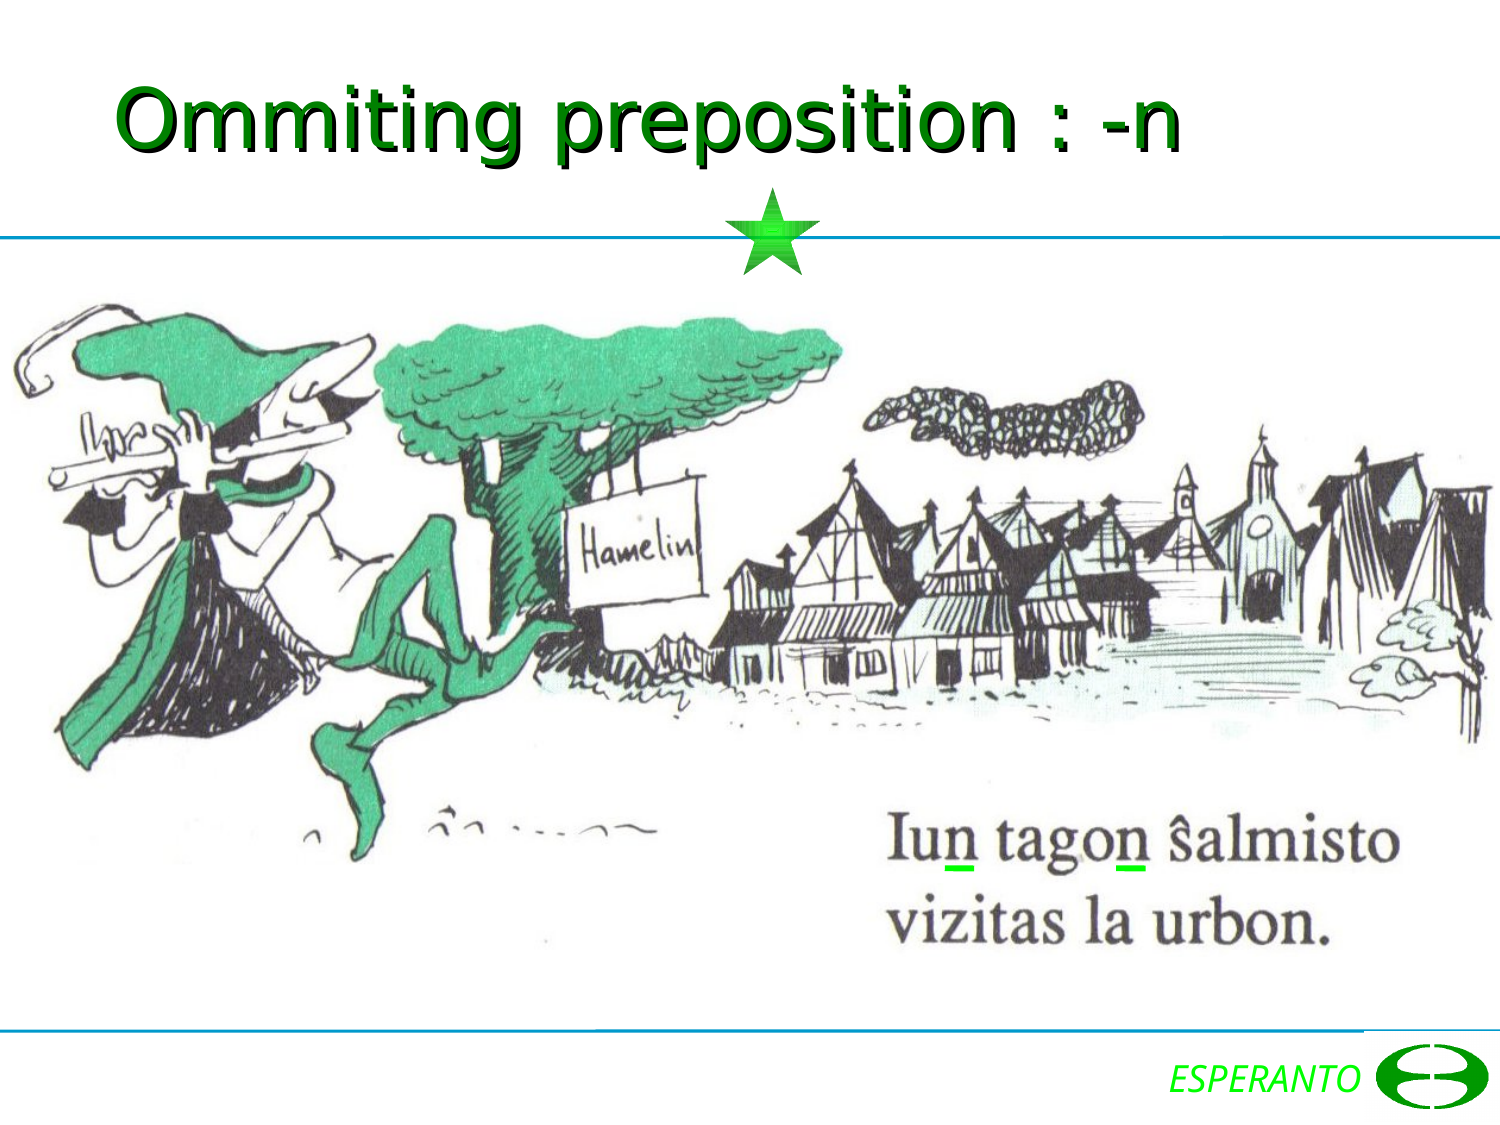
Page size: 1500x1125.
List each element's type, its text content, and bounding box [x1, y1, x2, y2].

picture [1364, 1032, 1500, 1122]
picture [11, 293, 1495, 957]
title Ommiting preposition : -n [112, 5, 1448, 245]
